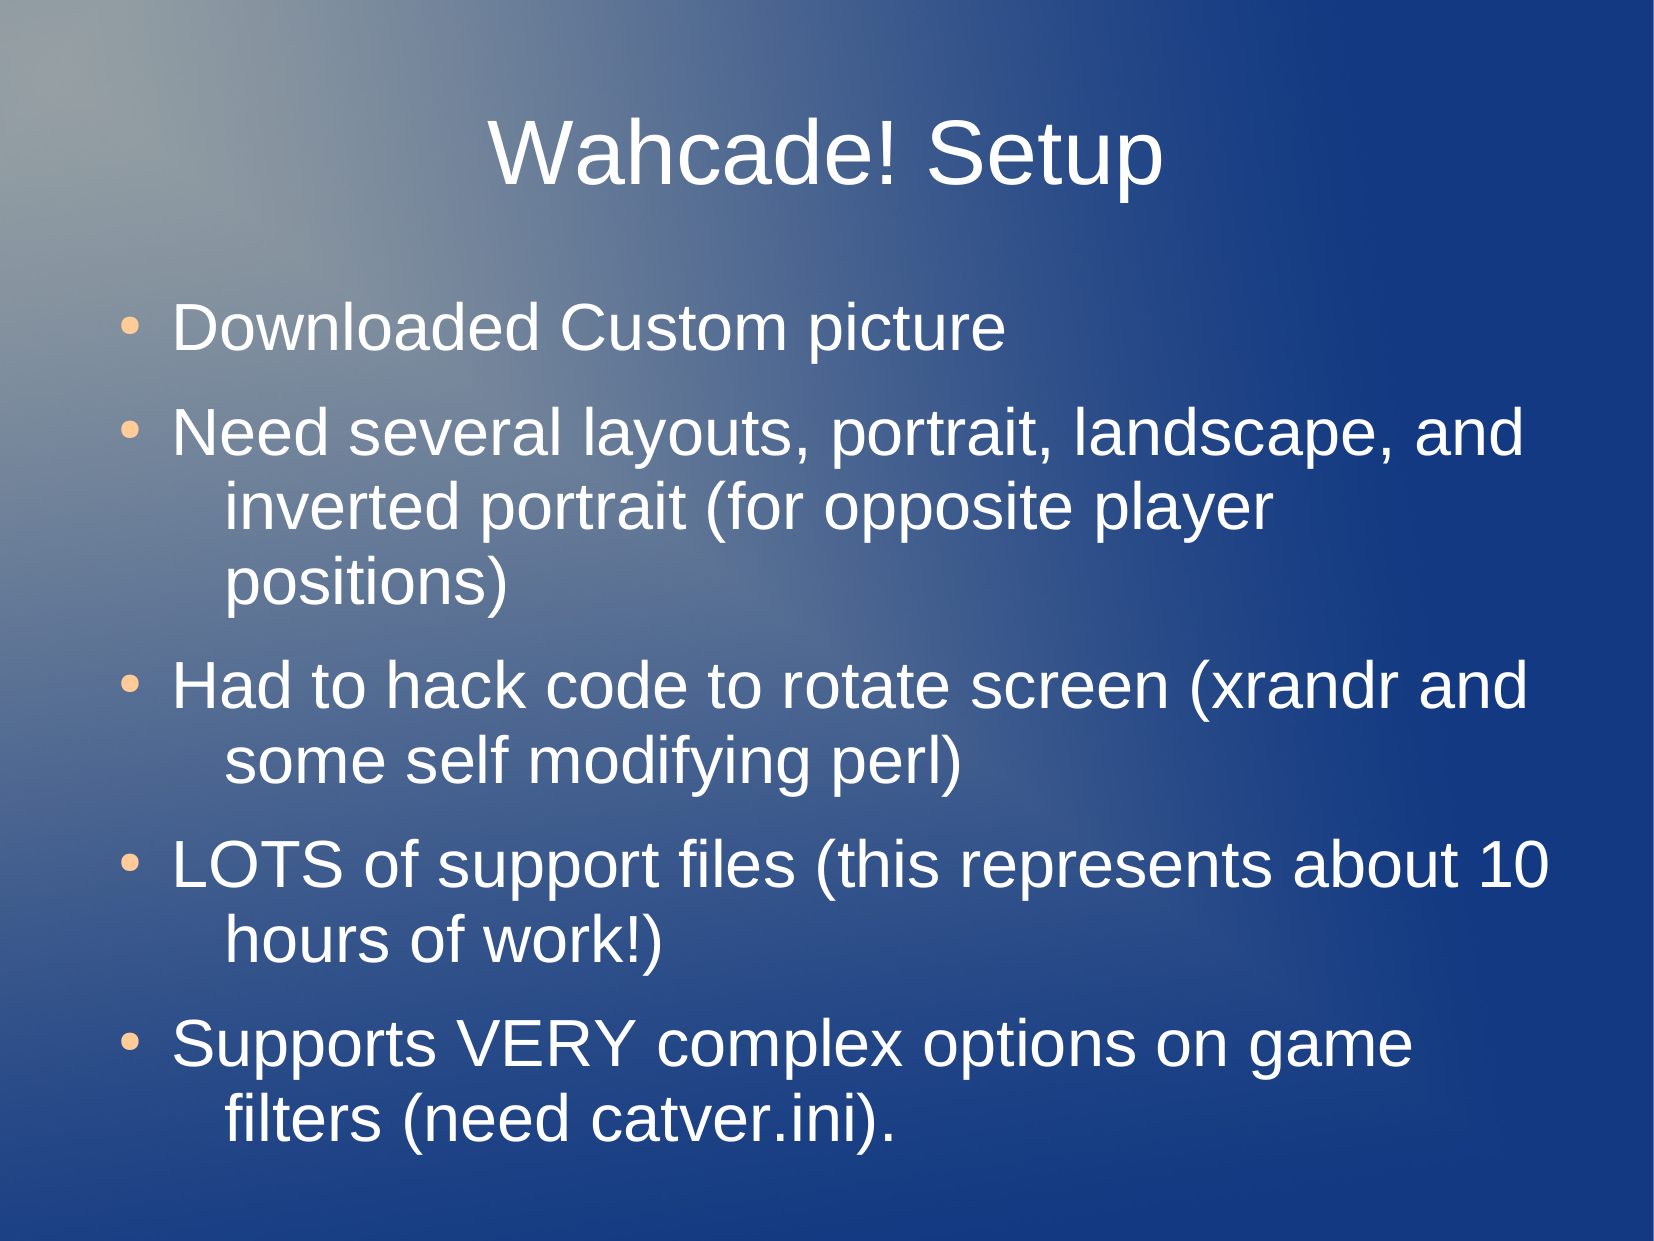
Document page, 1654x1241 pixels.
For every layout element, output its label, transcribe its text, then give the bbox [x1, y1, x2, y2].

title Wahcade! Setup [82, 56, 1571, 250]
list Downloaded Custom picture Need several layouts, portrait, landscape, and inverted portrait (for opposite player positions) Had to hack code to rotate screen (xrandr and some self modifying perl) LOTS of support files (this represents about 10 hours of work!) Supports VERY complex options on game filters (need catver.ini). [82, 290, 1571, 1154]
picture [0, 0, 1654, 1241]
